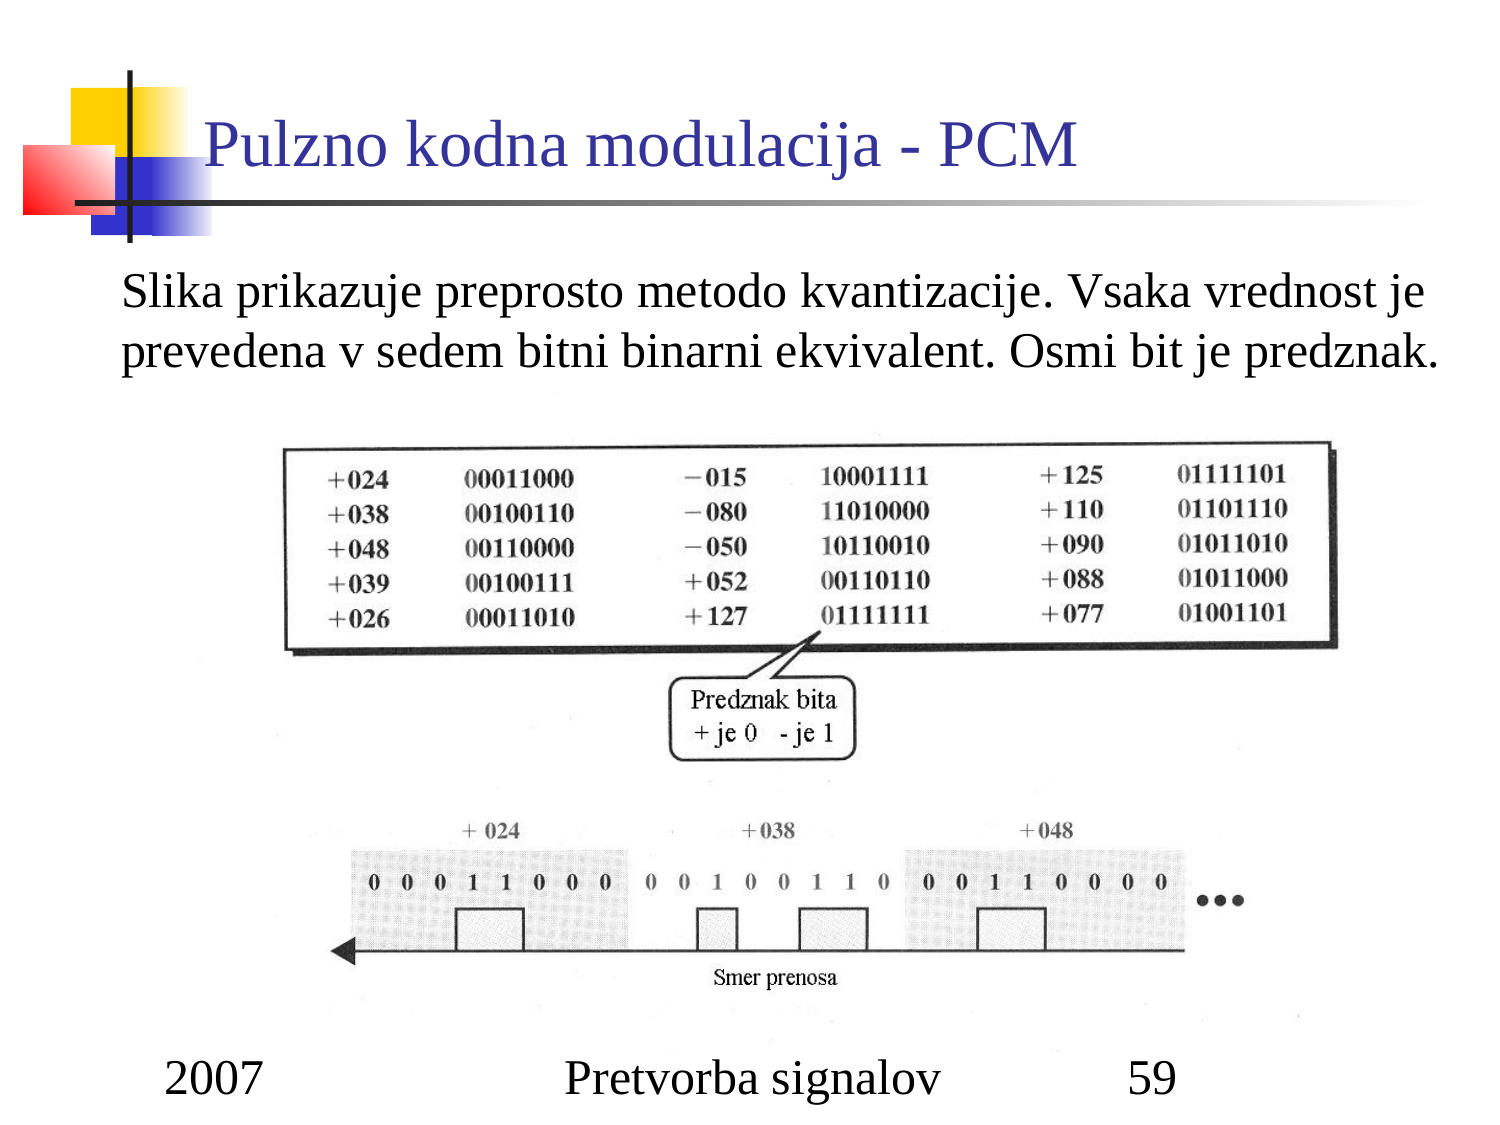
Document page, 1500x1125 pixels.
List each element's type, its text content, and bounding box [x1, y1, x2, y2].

title Pulzno kodna modulacija - PCM [188, 92, 1468, 188]
picture [137, 387, 1463, 1053]
list Slika prikazuje preprosto metodo kvantizacije. Vsaka vrednost je prevedena v sedem bitni binarni ekvivalent. Osmi bit je predznak. [50, 249, 1469, 413]
